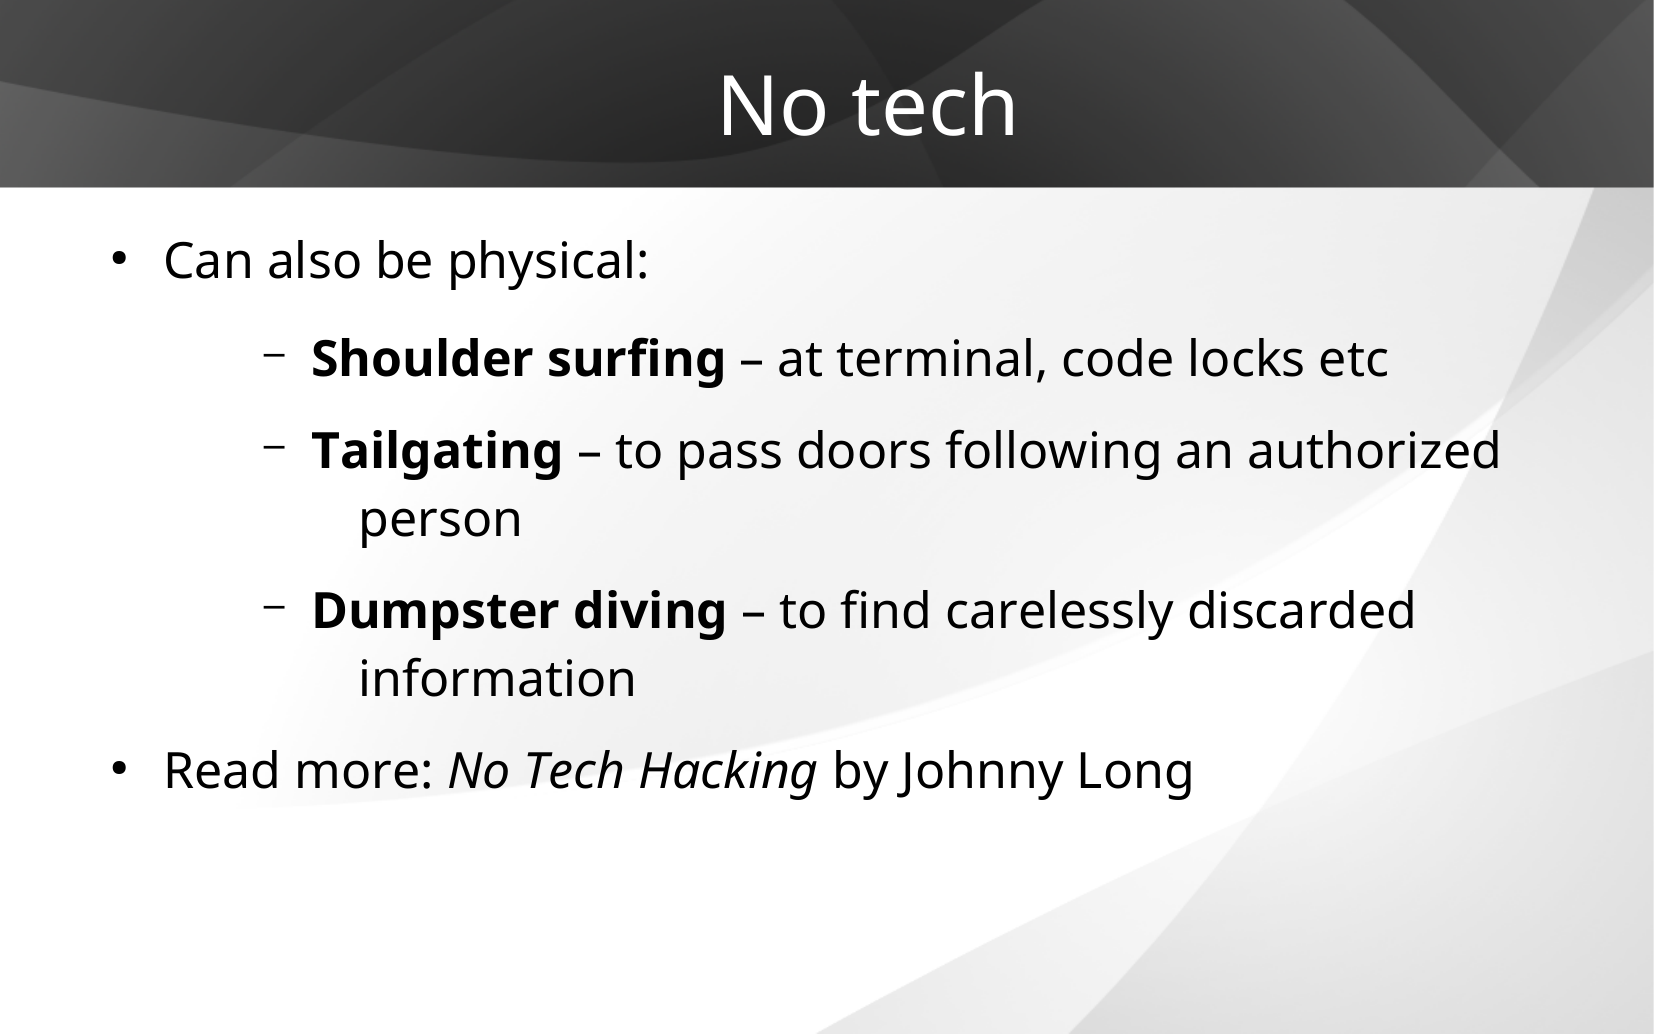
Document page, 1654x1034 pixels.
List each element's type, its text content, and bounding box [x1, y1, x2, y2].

list Can also be physical: Shoulder surfing – at terminal, code locks etc Tailgating – to pass doors following an authorized person Dumpster diving – to find carelessly discarded information Read more: No Tech Hacking by Johnny Long [75, 225, 1613, 1013]
title No tech [124, 0, 1613, 208]
picture [0, 0, 1654, 1034]
